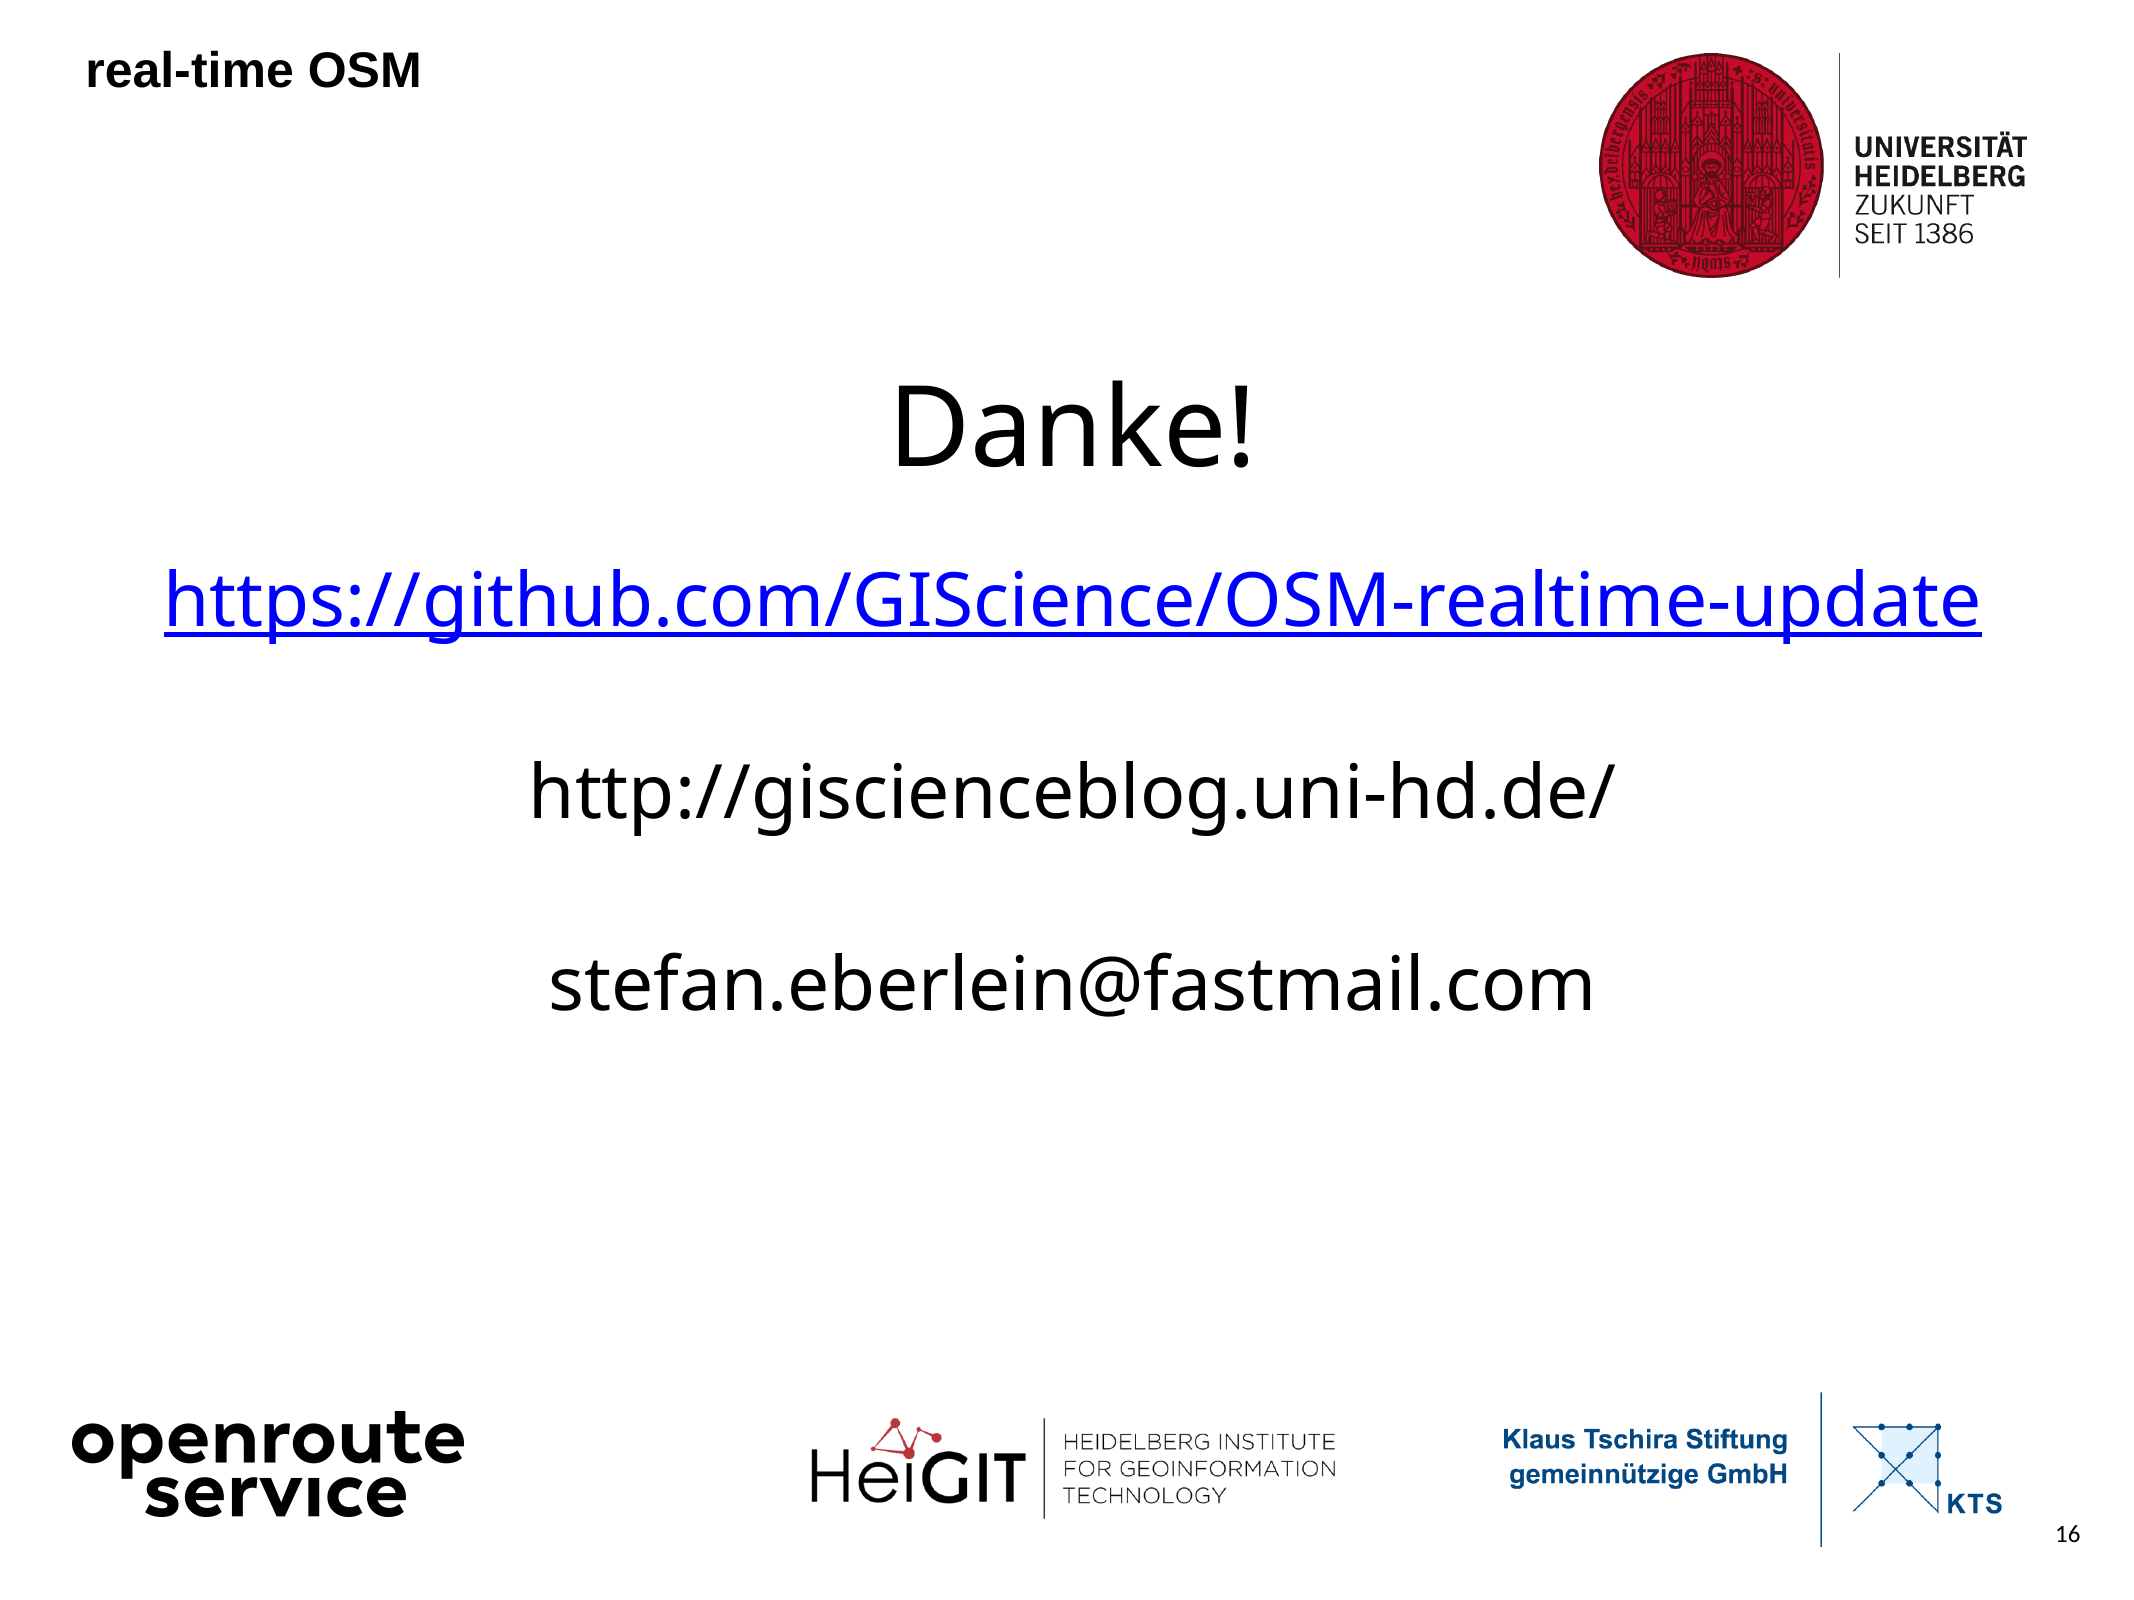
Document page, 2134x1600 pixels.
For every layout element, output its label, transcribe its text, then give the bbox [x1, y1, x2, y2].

text_box https://github.com/GIScience/OSM-realtime-update http://giscienceblog.uni-hd.de/ stefan.eberlein@fastmail.com [155, 542, 1991, 1034]
picture [1474, 1330, 2034, 1597]
picture [797, 1395, 1349, 1533]
picture [72, 1411, 464, 1517]
text_box real-time OSM [74, 26, 434, 109]
picture [1599, 53, 2027, 278]
text_box Danke! [880, 345, 1266, 498]
